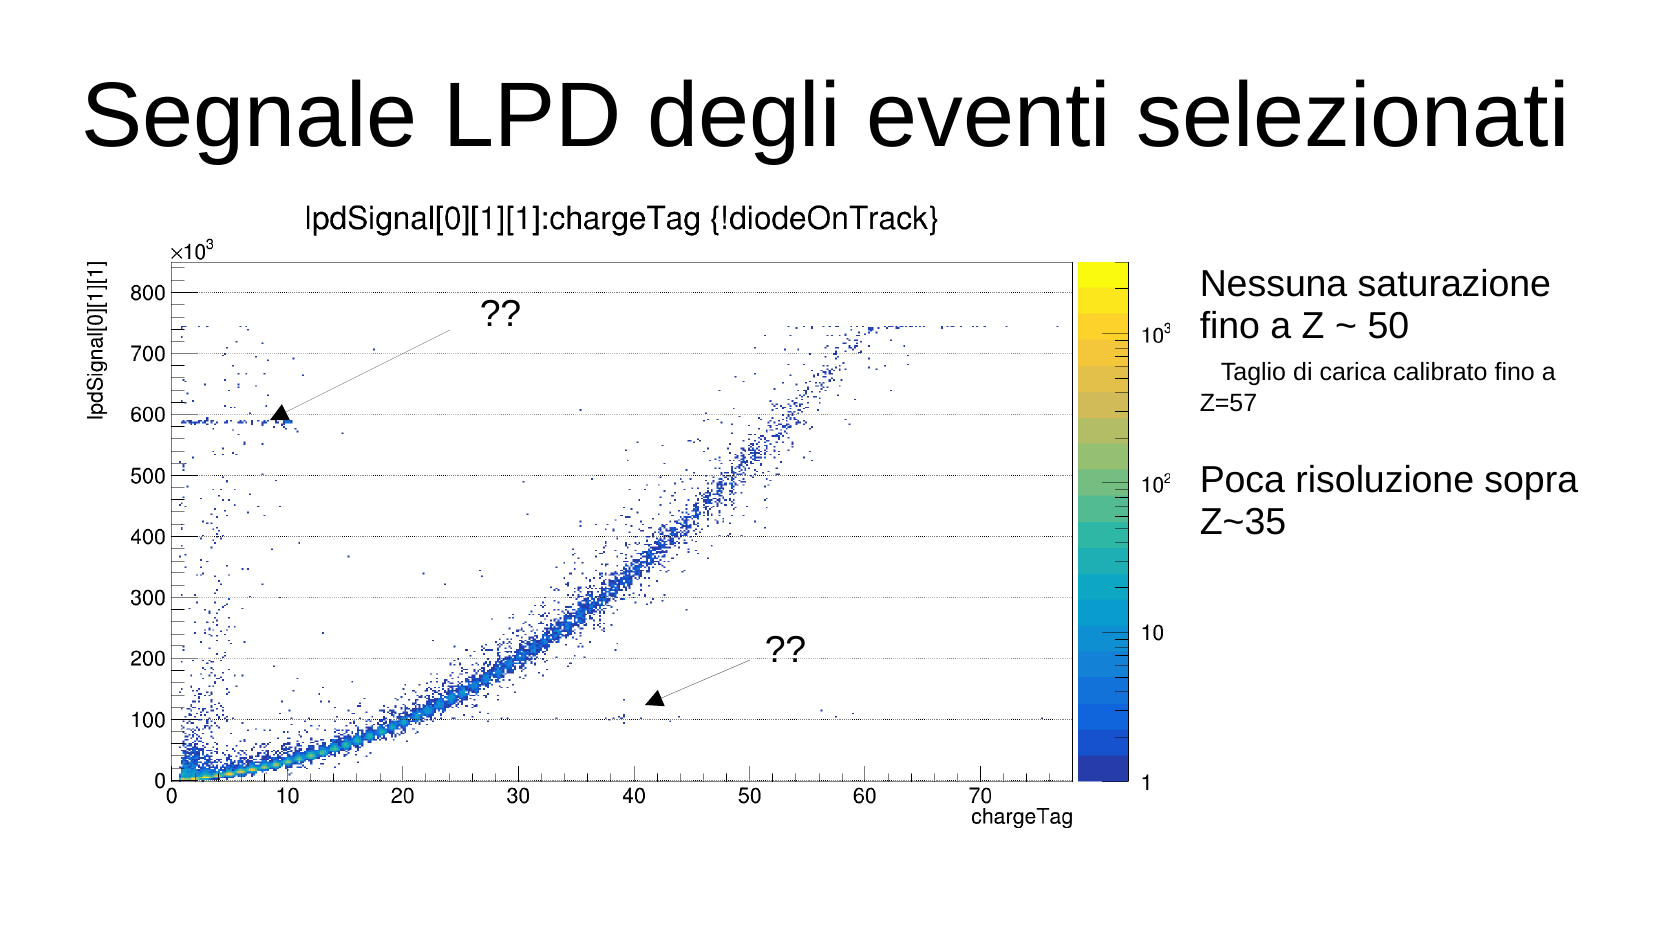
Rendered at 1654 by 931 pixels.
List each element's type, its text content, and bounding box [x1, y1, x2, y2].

picture [75, 198, 1170, 829]
title Segnale LPD degli eventi selezionati [48, 12, 1605, 218]
text_box Nessuna saturazione fino a Z ~ 50 Taglio di carica calibrato fino a Z=57 Poca risoluzione sopra Z~35 [1185, 255, 1636, 522]
text_box ?? [750, 621, 826, 721]
text_box ?? [465, 285, 541, 384]
